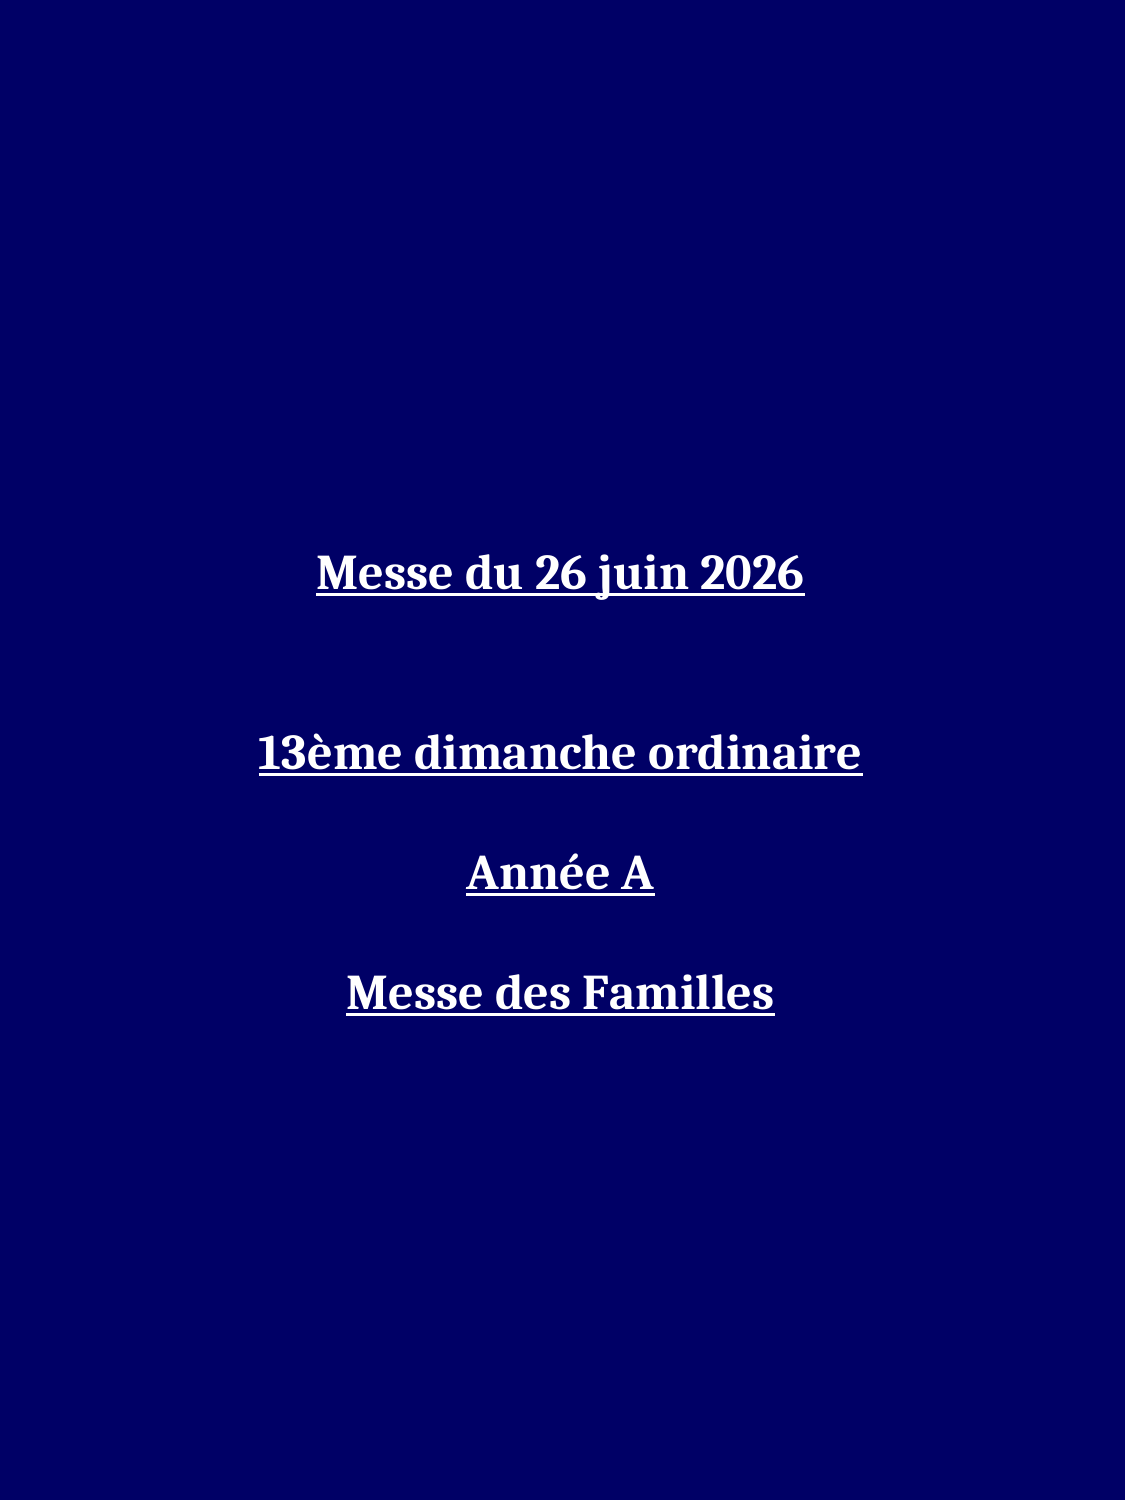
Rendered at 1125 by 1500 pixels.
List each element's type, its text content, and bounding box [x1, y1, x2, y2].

text_box Messe du 26 juin 2026 13ème dimanche ordinaire Année A Messe des Familles [244, 531, 878, 1027]
